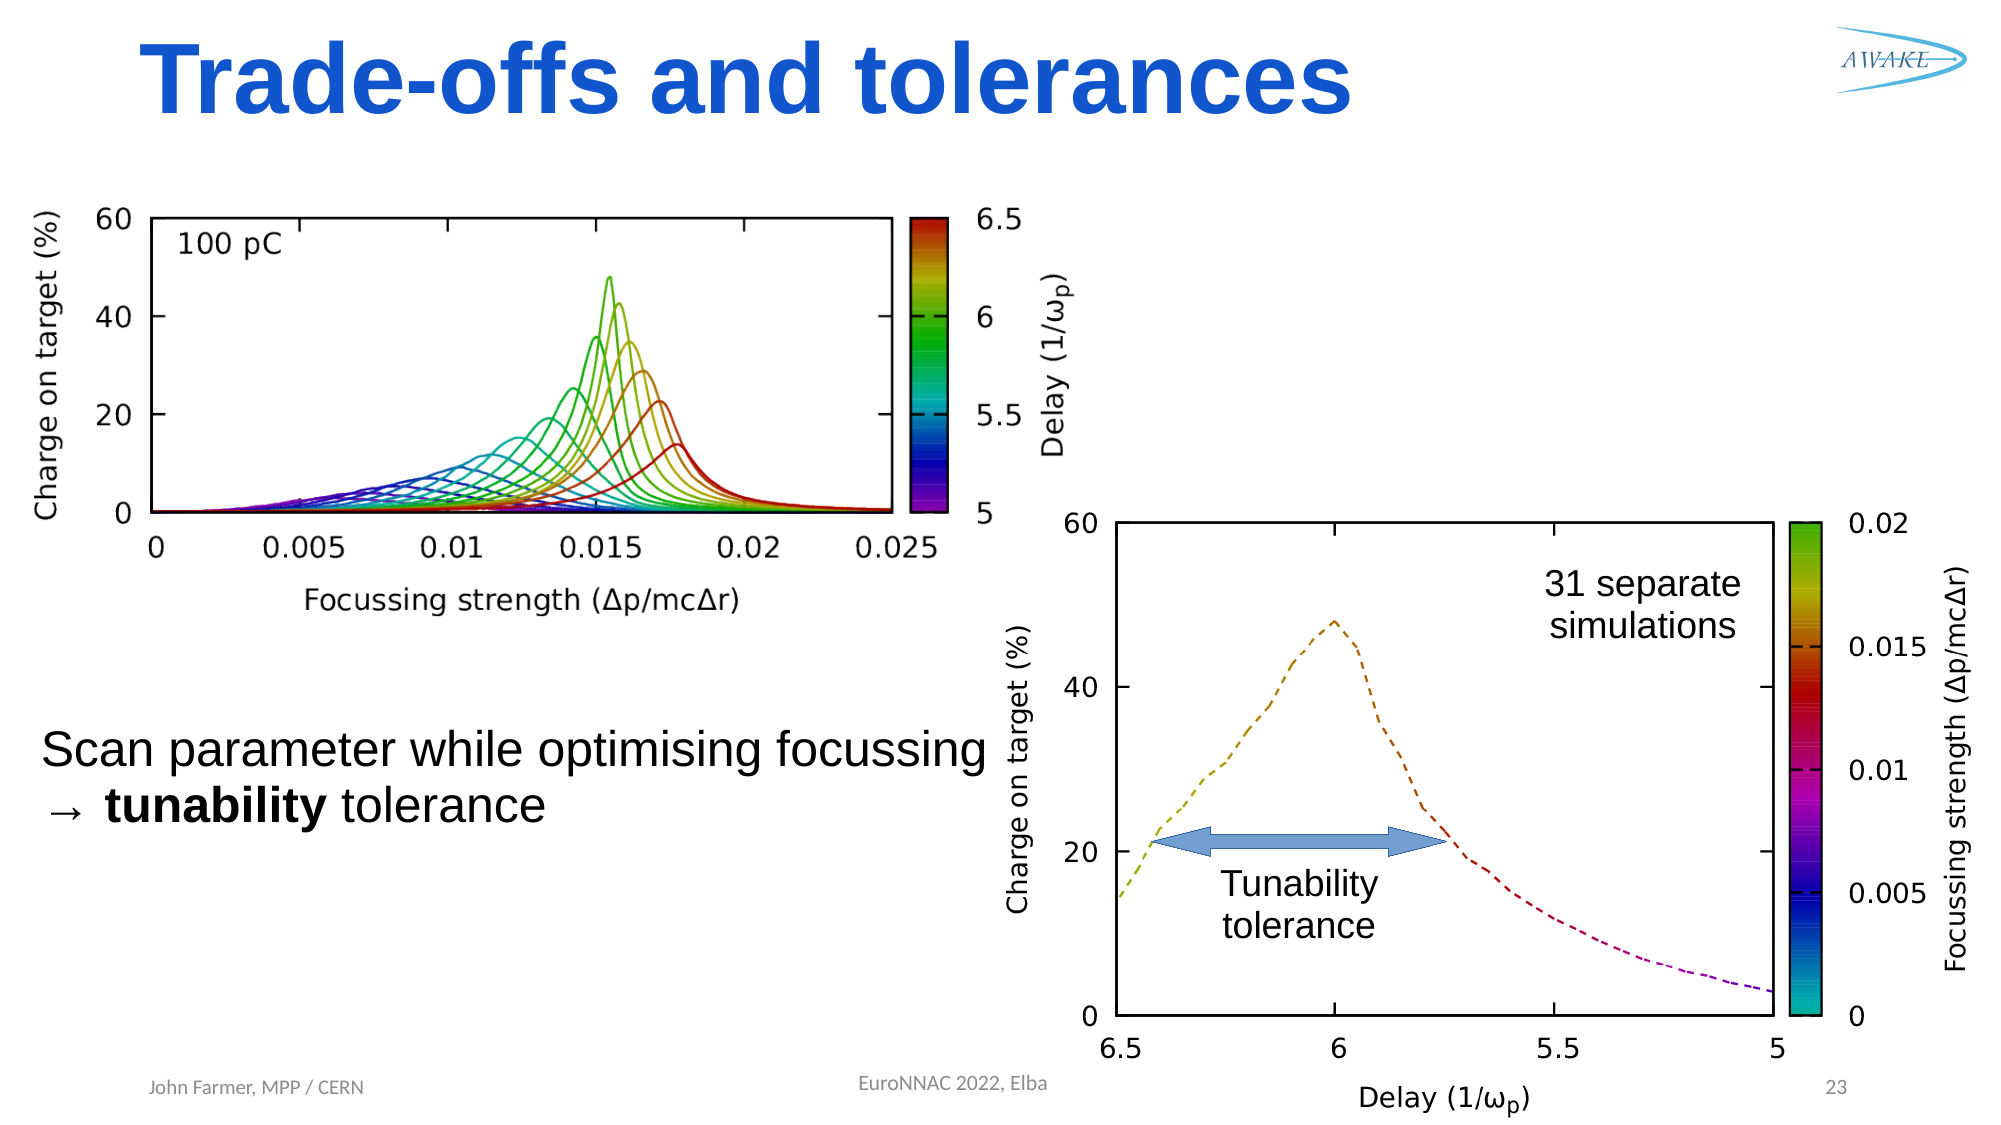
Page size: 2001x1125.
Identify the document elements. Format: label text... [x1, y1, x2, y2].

text_box Scan parameter while optimising focussing → tunability tolerance [26, 713, 1003, 952]
text_box Tunability tolerance [1151, 826, 1447, 857]
text_box 31 separate simulations [1529, 555, 1813, 701]
picture [1837, 27, 1967, 93]
picture [0, 191, 1985, 1123]
title Trade-offs and tolerances [139, 22, 1759, 135]
